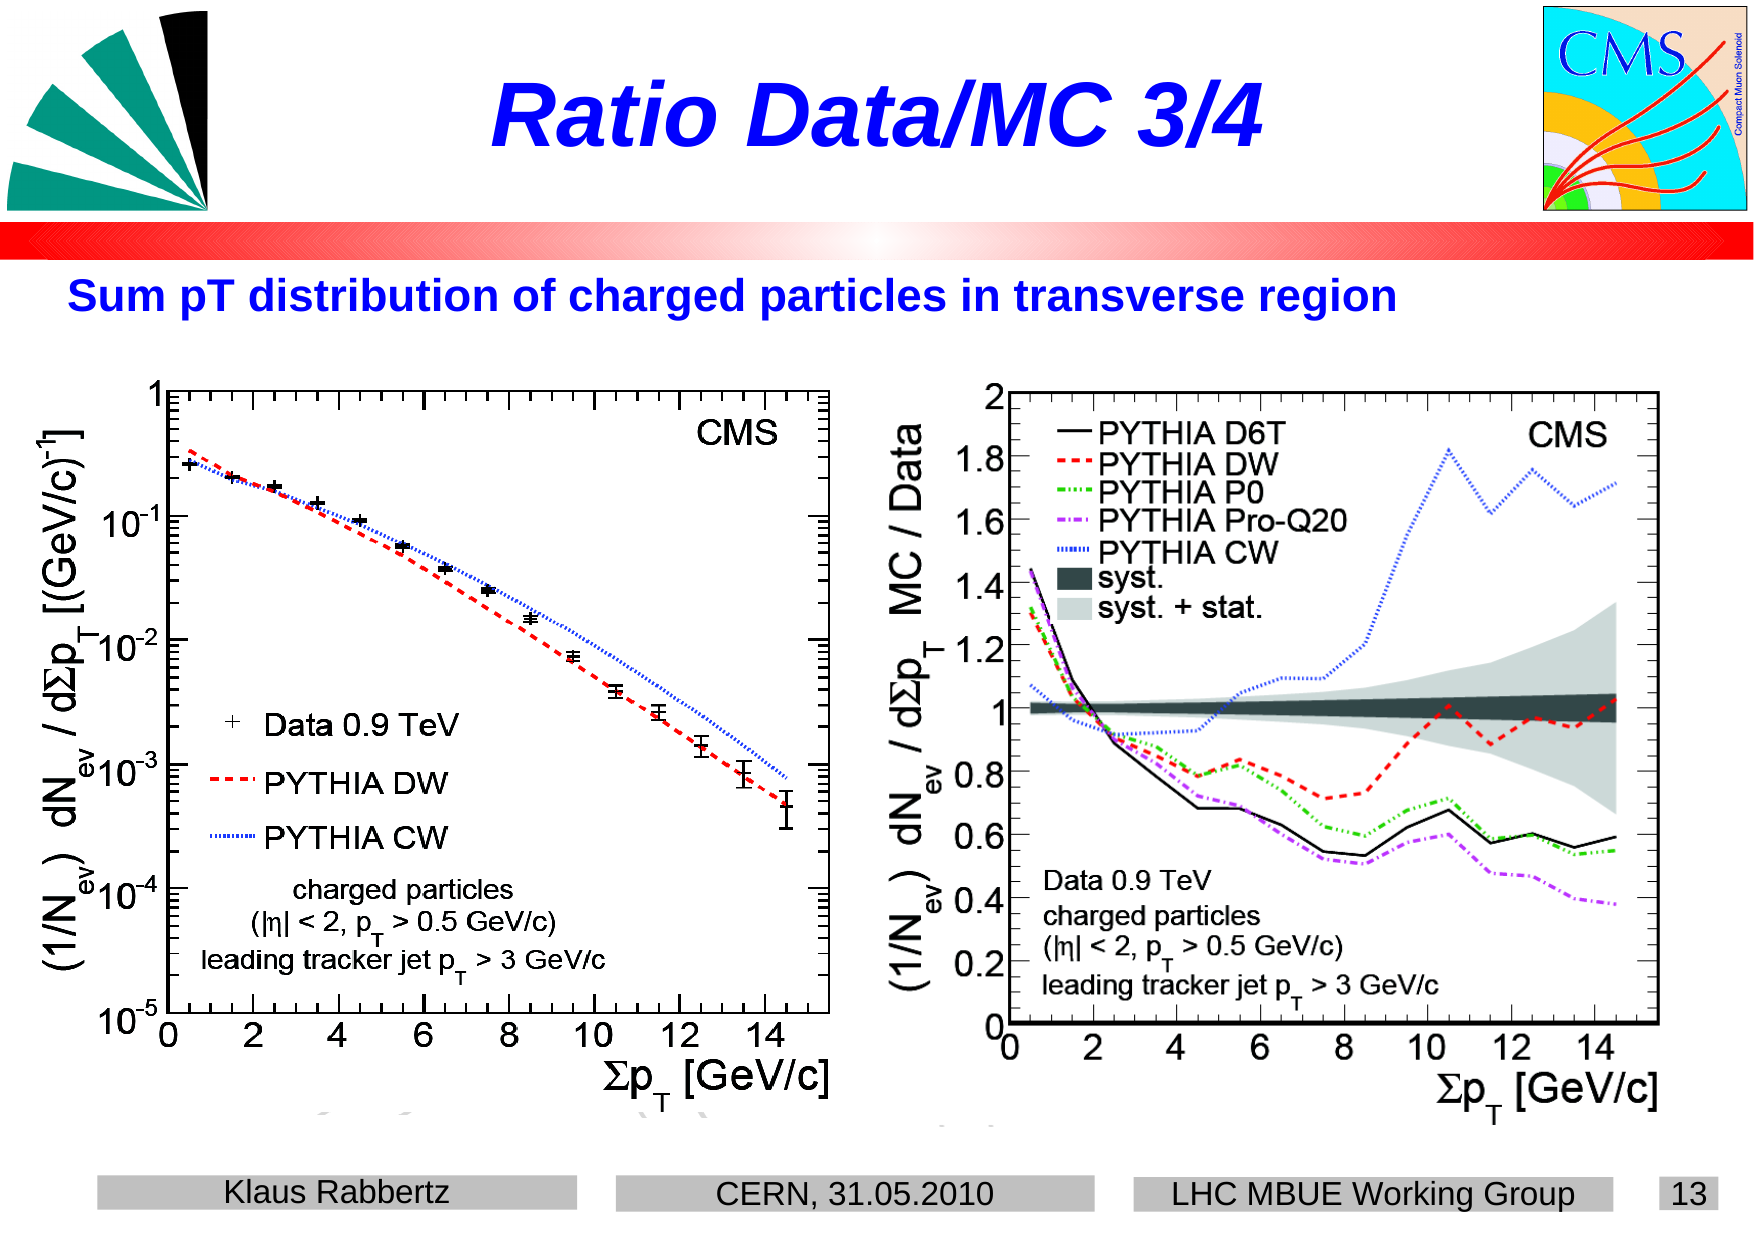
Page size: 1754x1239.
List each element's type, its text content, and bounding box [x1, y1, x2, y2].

picture [7, 11, 208, 213]
title Ratio Data/MC 3/4 [220, 27, 1536, 202]
picture [27, 377, 844, 1118]
picture [1542, 5, 1748, 211]
text_box Sum pT distribution of charged particles in transverse region [55, 258, 1411, 334]
picture [880, 376, 1670, 1131]
